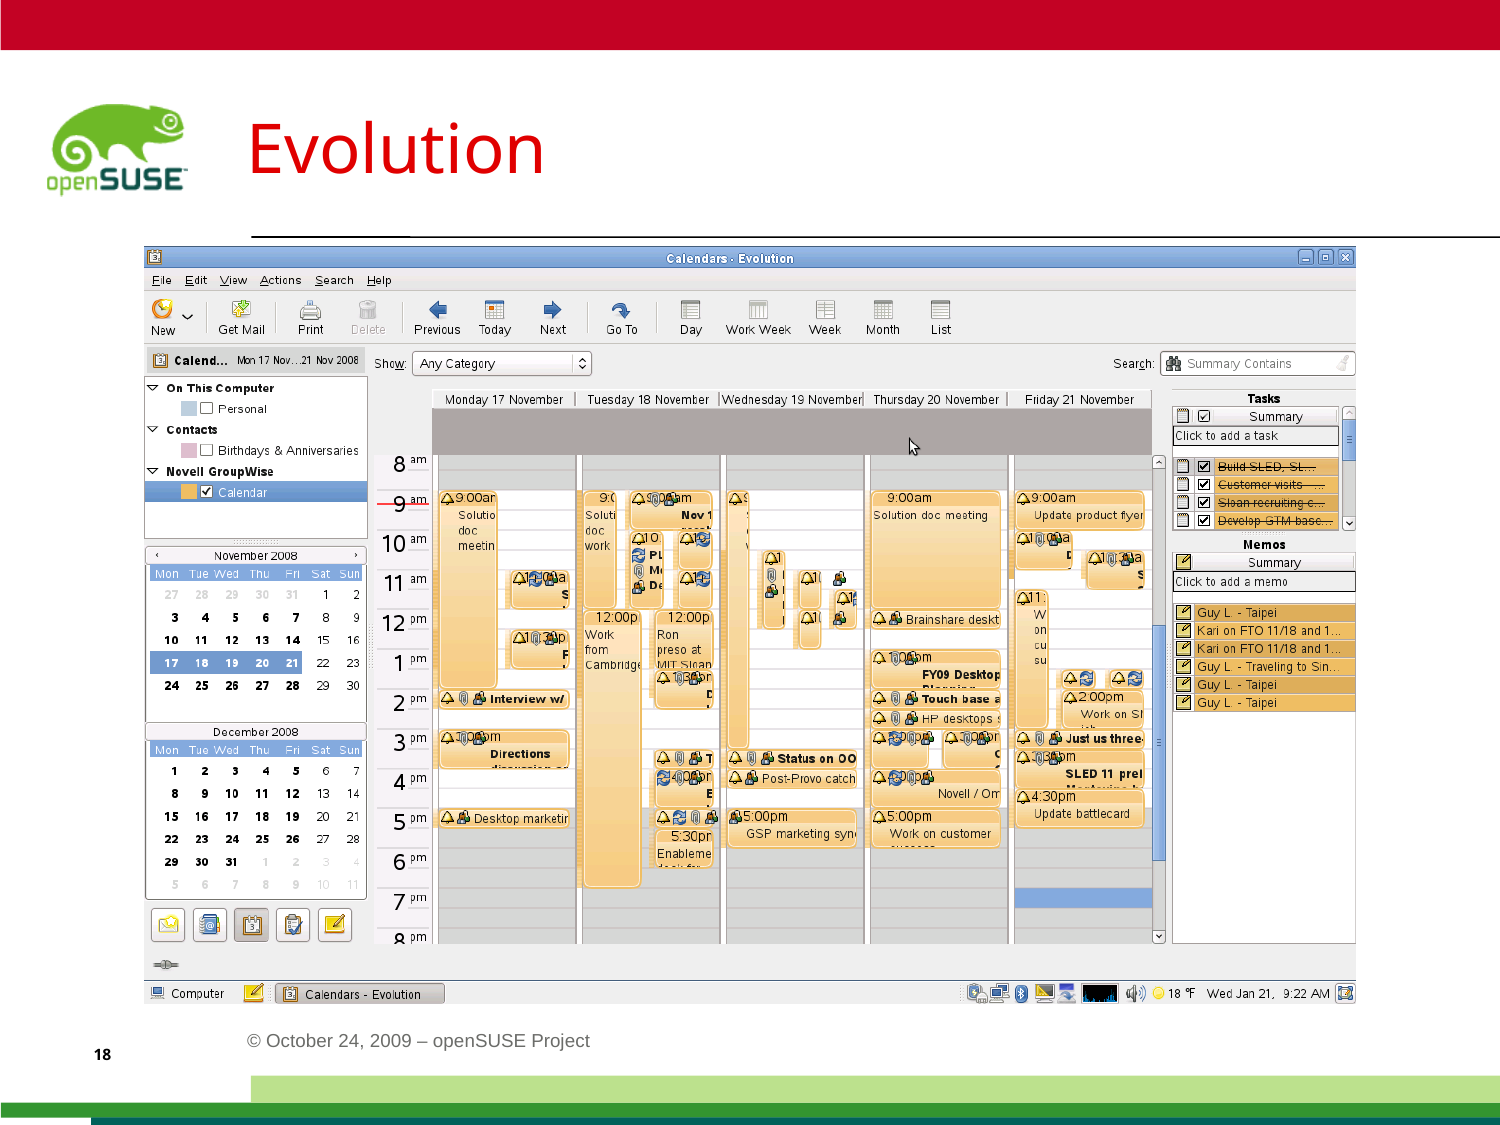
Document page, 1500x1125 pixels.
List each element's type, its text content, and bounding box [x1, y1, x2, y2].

picture [47, 104, 188, 197]
title Evolution [246, 60, 1409, 239]
picture [144, 246, 1356, 1004]
